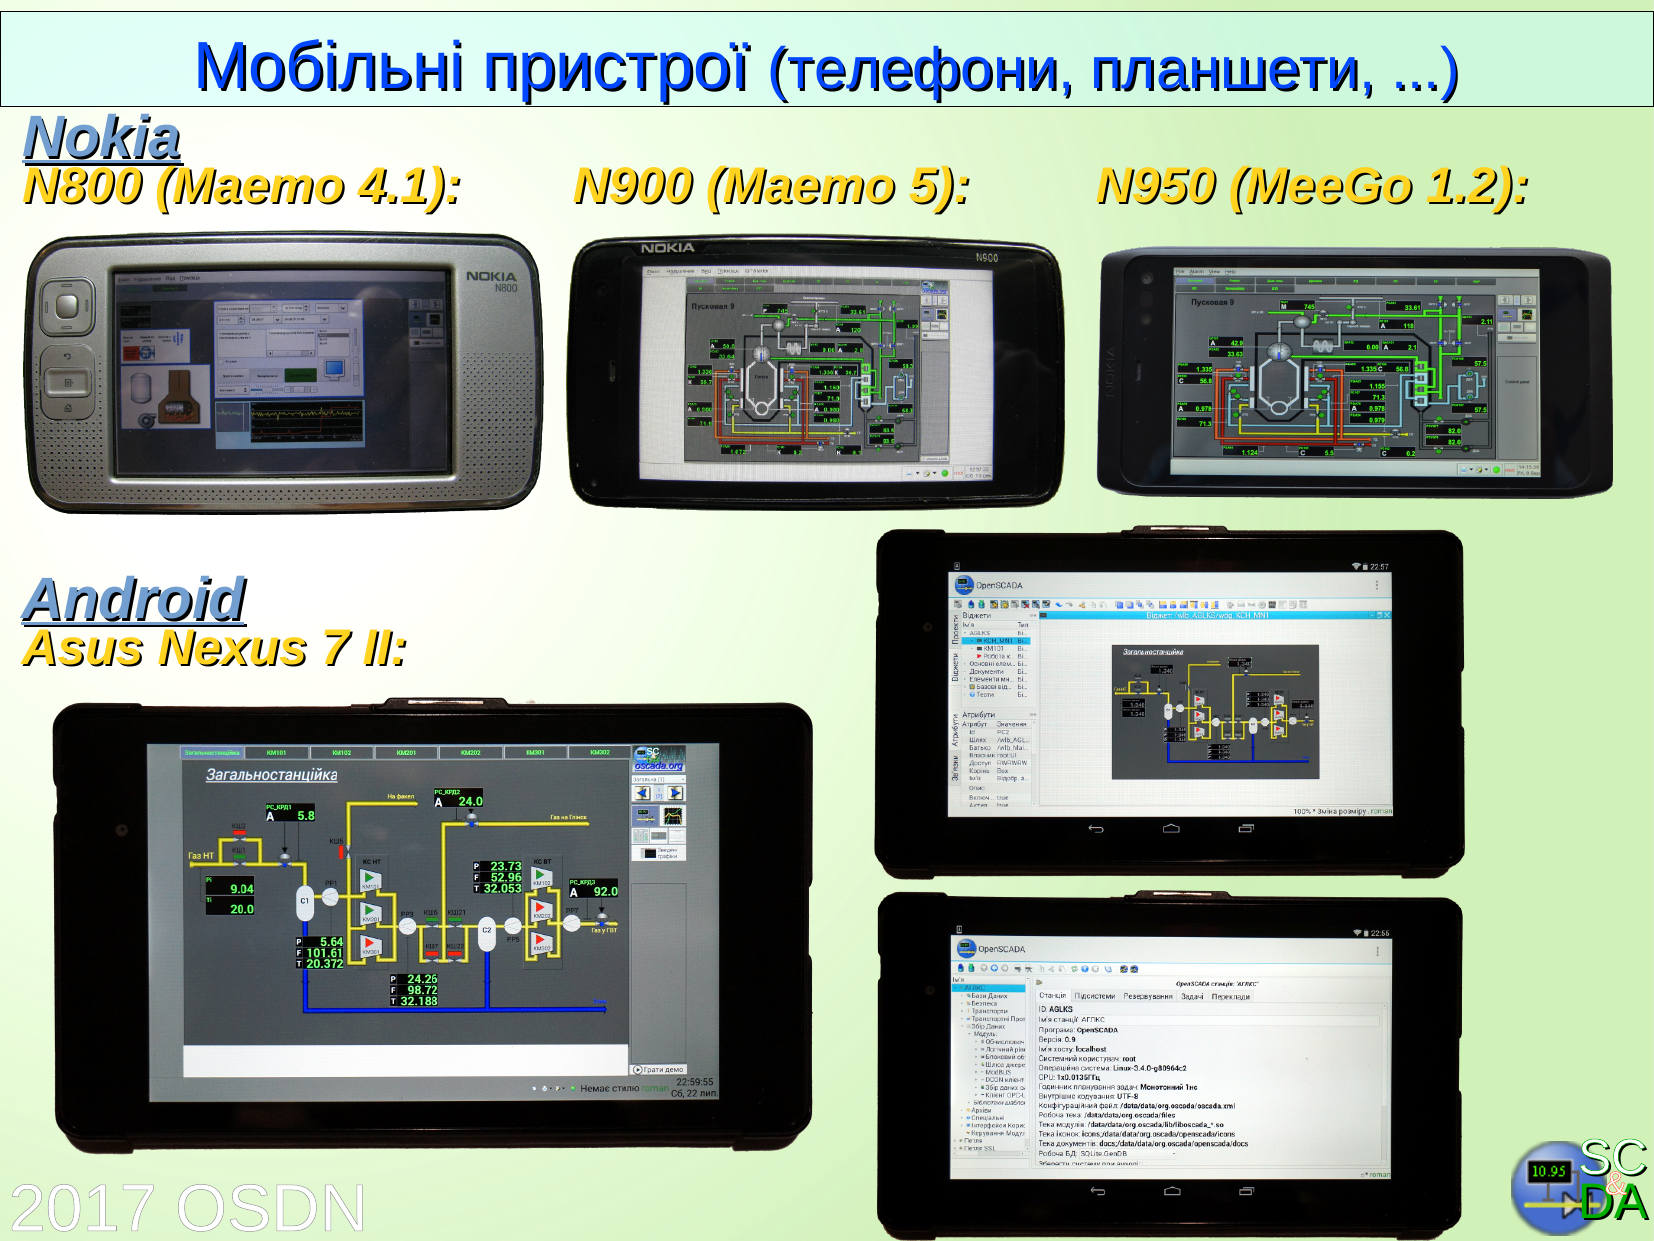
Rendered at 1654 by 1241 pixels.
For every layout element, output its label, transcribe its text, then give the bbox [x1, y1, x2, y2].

picture [1096, 246, 1613, 499]
text_box Android Asus Nexus 7 II: [21, 576, 1606, 687]
text_box Nokia N800 (Maemo 4.1): N900 (Maemo 5): N950 (MeeGo 1.2): [22, 115, 1607, 225]
picture [1588, 1145, 1607, 1157]
picture [874, 687, 1465, 882]
picture [50, 694, 815, 1161]
picture [23, 230, 544, 515]
picture [874, 888, 1465, 1241]
picture [1511, 1141, 1607, 1236]
title Мобільні пристрої (телефони, планшети, ...) [0, 11, 1654, 107]
picture [874, 523, 1465, 576]
picture [1589, 1189, 1606, 1214]
picture [566, 233, 1065, 512]
